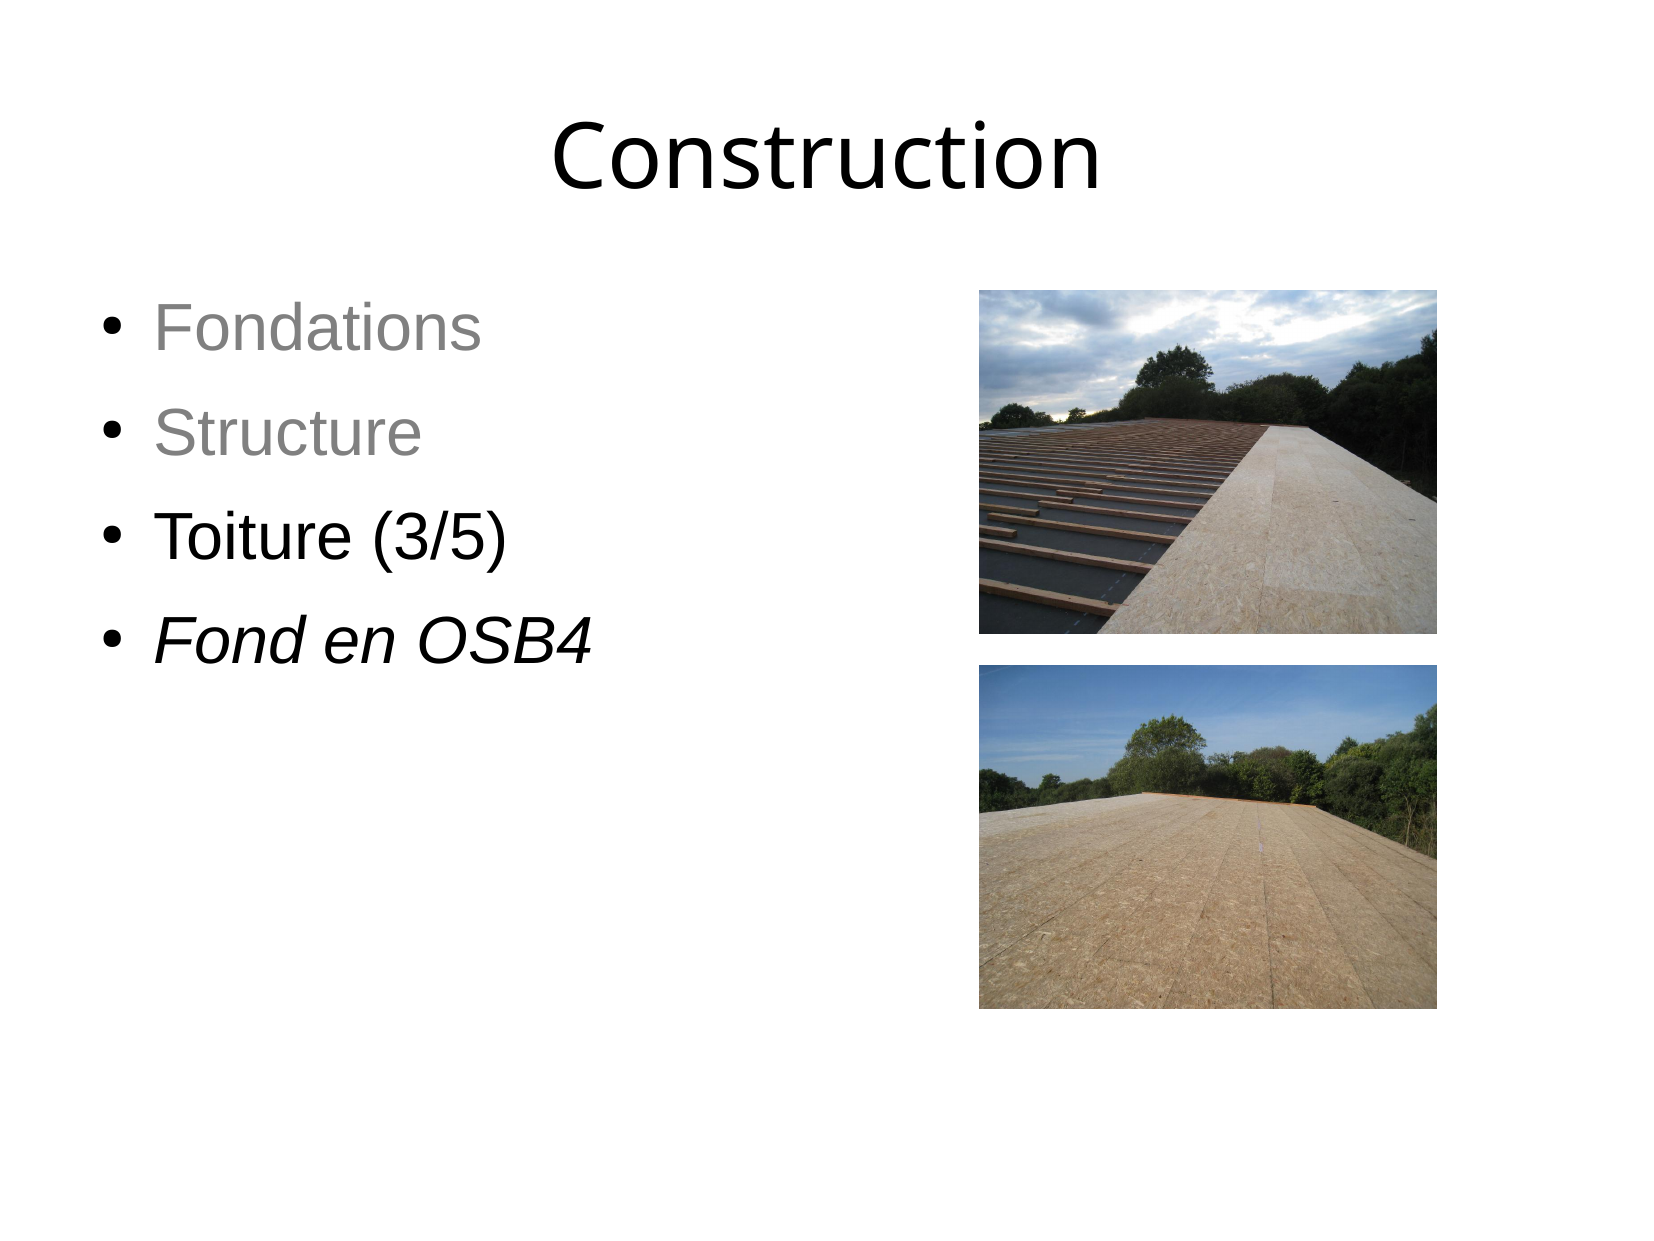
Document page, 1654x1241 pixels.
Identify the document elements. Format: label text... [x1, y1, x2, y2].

picture [979, 290, 1437, 634]
picture [979, 665, 1437, 1009]
title Construction [82, 49, 1571, 257]
list Fondations Structure Toiture (3/5) Fond en OSB4 [82, 290, 809, 1010]
